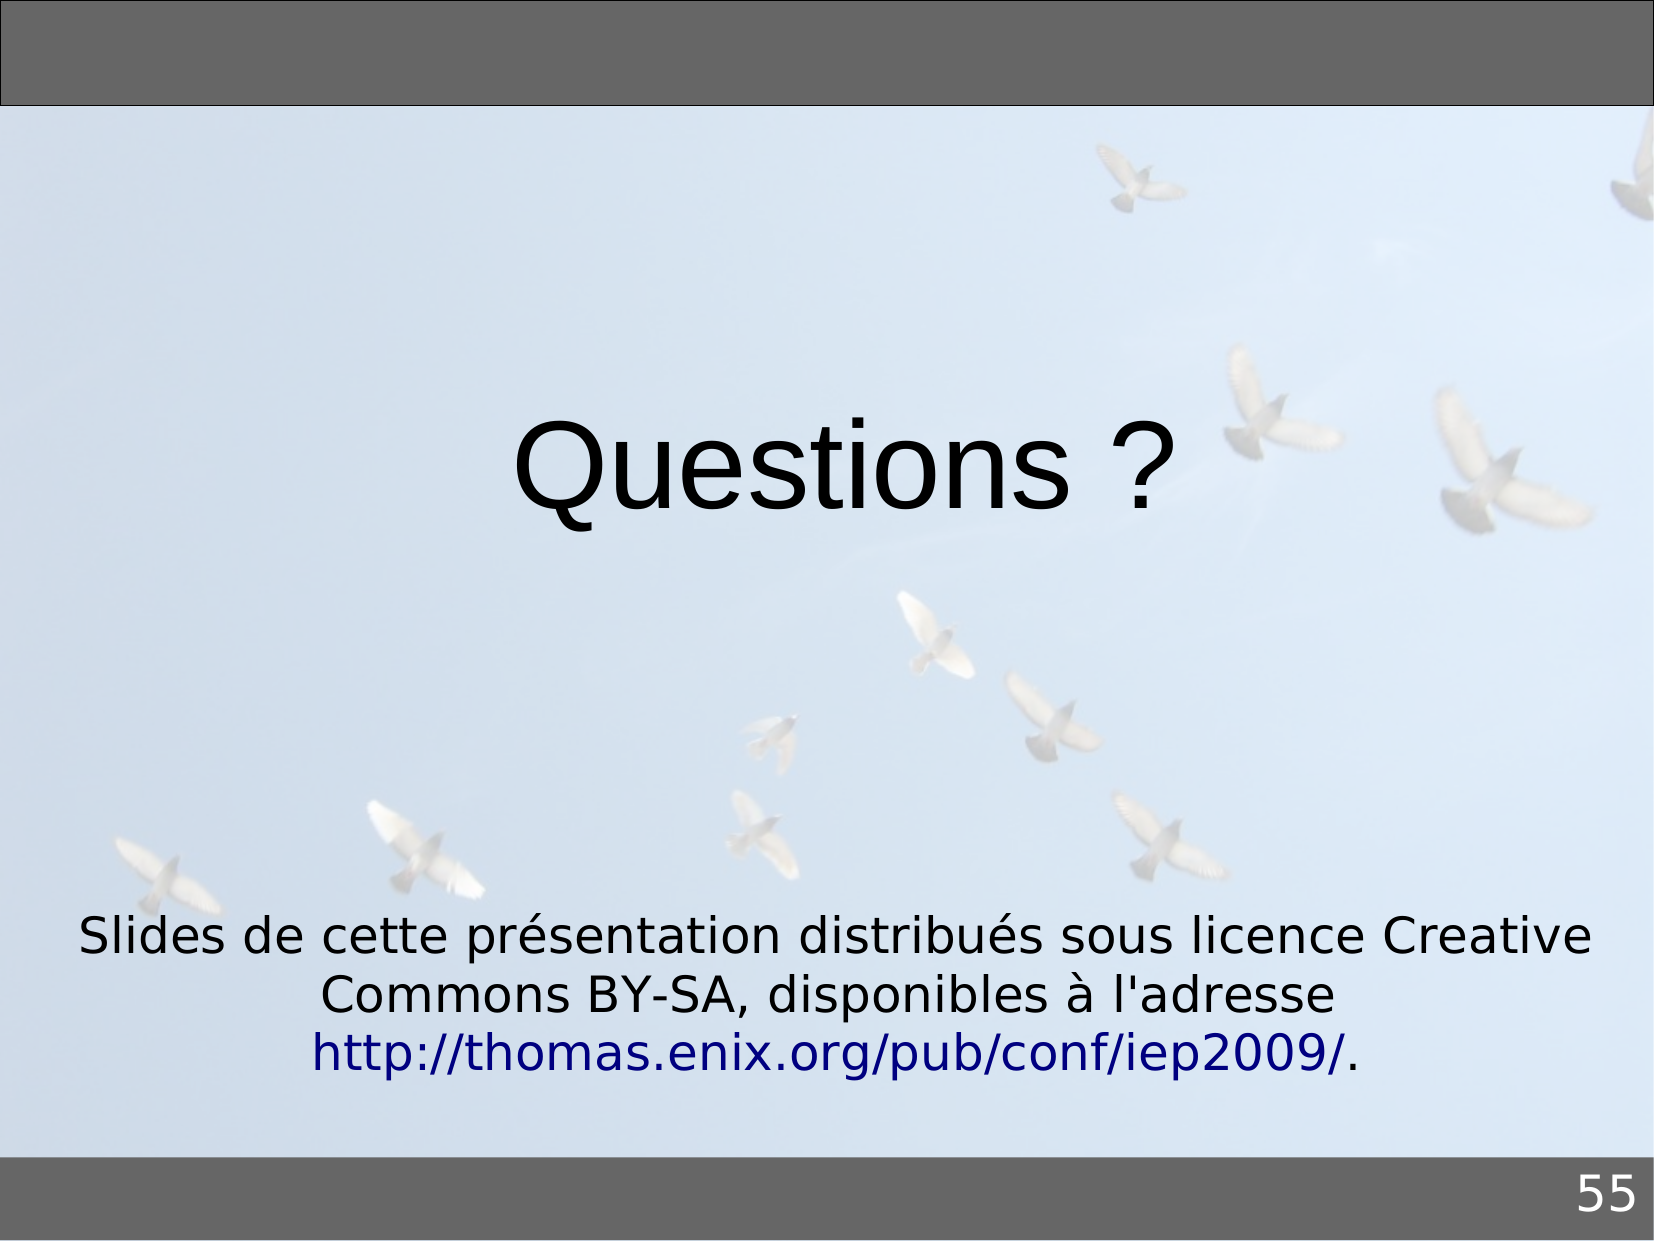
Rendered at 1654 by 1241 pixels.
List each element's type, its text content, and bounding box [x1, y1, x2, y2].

subtitle Questions ? [82, 154, 1571, 777]
text_box Slides de cette présentation distribués sous licence Creative Commons BY-SA, disponibles à l'adresse http://thomas.enix.org/pub/conf/iep2009/. [60, 900, 1613, 1090]
